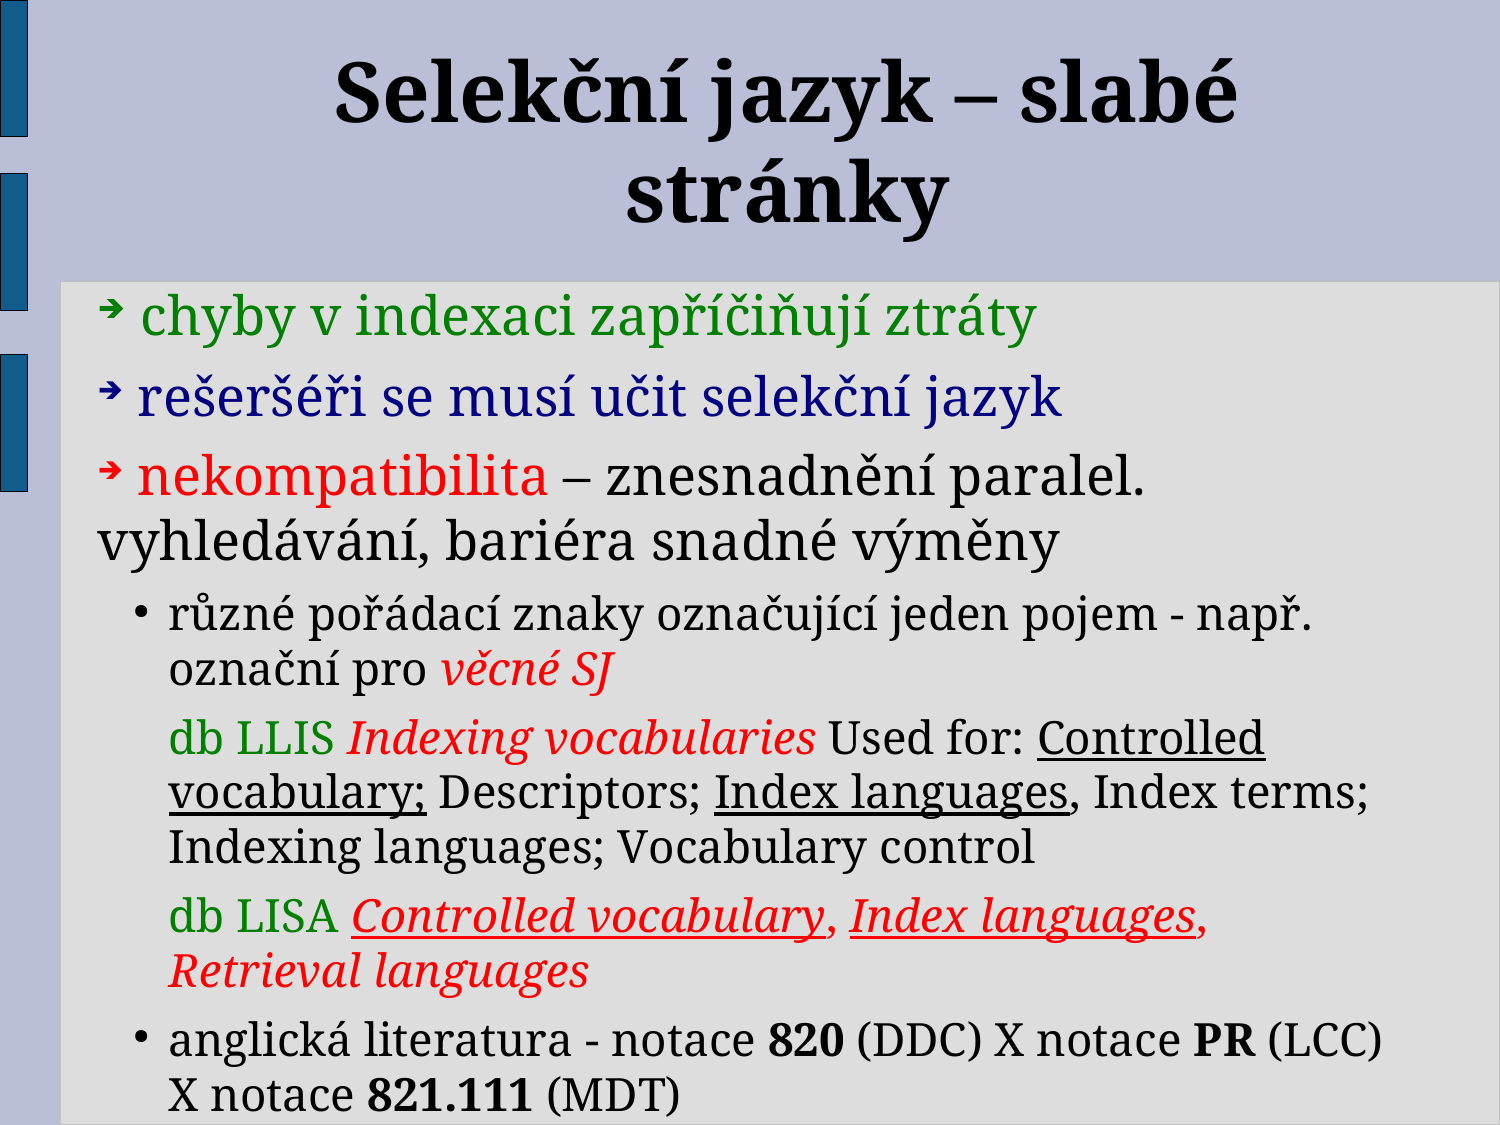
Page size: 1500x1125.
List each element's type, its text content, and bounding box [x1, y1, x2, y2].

title Selekční jazyk – slabé stránky [150, 31, 1426, 248]
list chyby v indexaci zapříčiňují ztráty rešeršéři se musí učit selekční jazyk nekompatibilita – znesnadnění paralel. vyhledávání, bariéra snadné výměny různé pořádací znaky označující jeden pojem - např. označní pro věcné SJ db LLIS Indexing vocabularies Used for: Controlled vocabulary; Descriptors; Index languages, Index terms; Indexing languages; Vocabulary control db LISA Controlled vocabulary, Index languages, Retrieval languages anglická literatura - notace 820 (DDC) X notace PR (LCC) X notace 821.111 (MDT) [82, 269, 1420, 1125]
